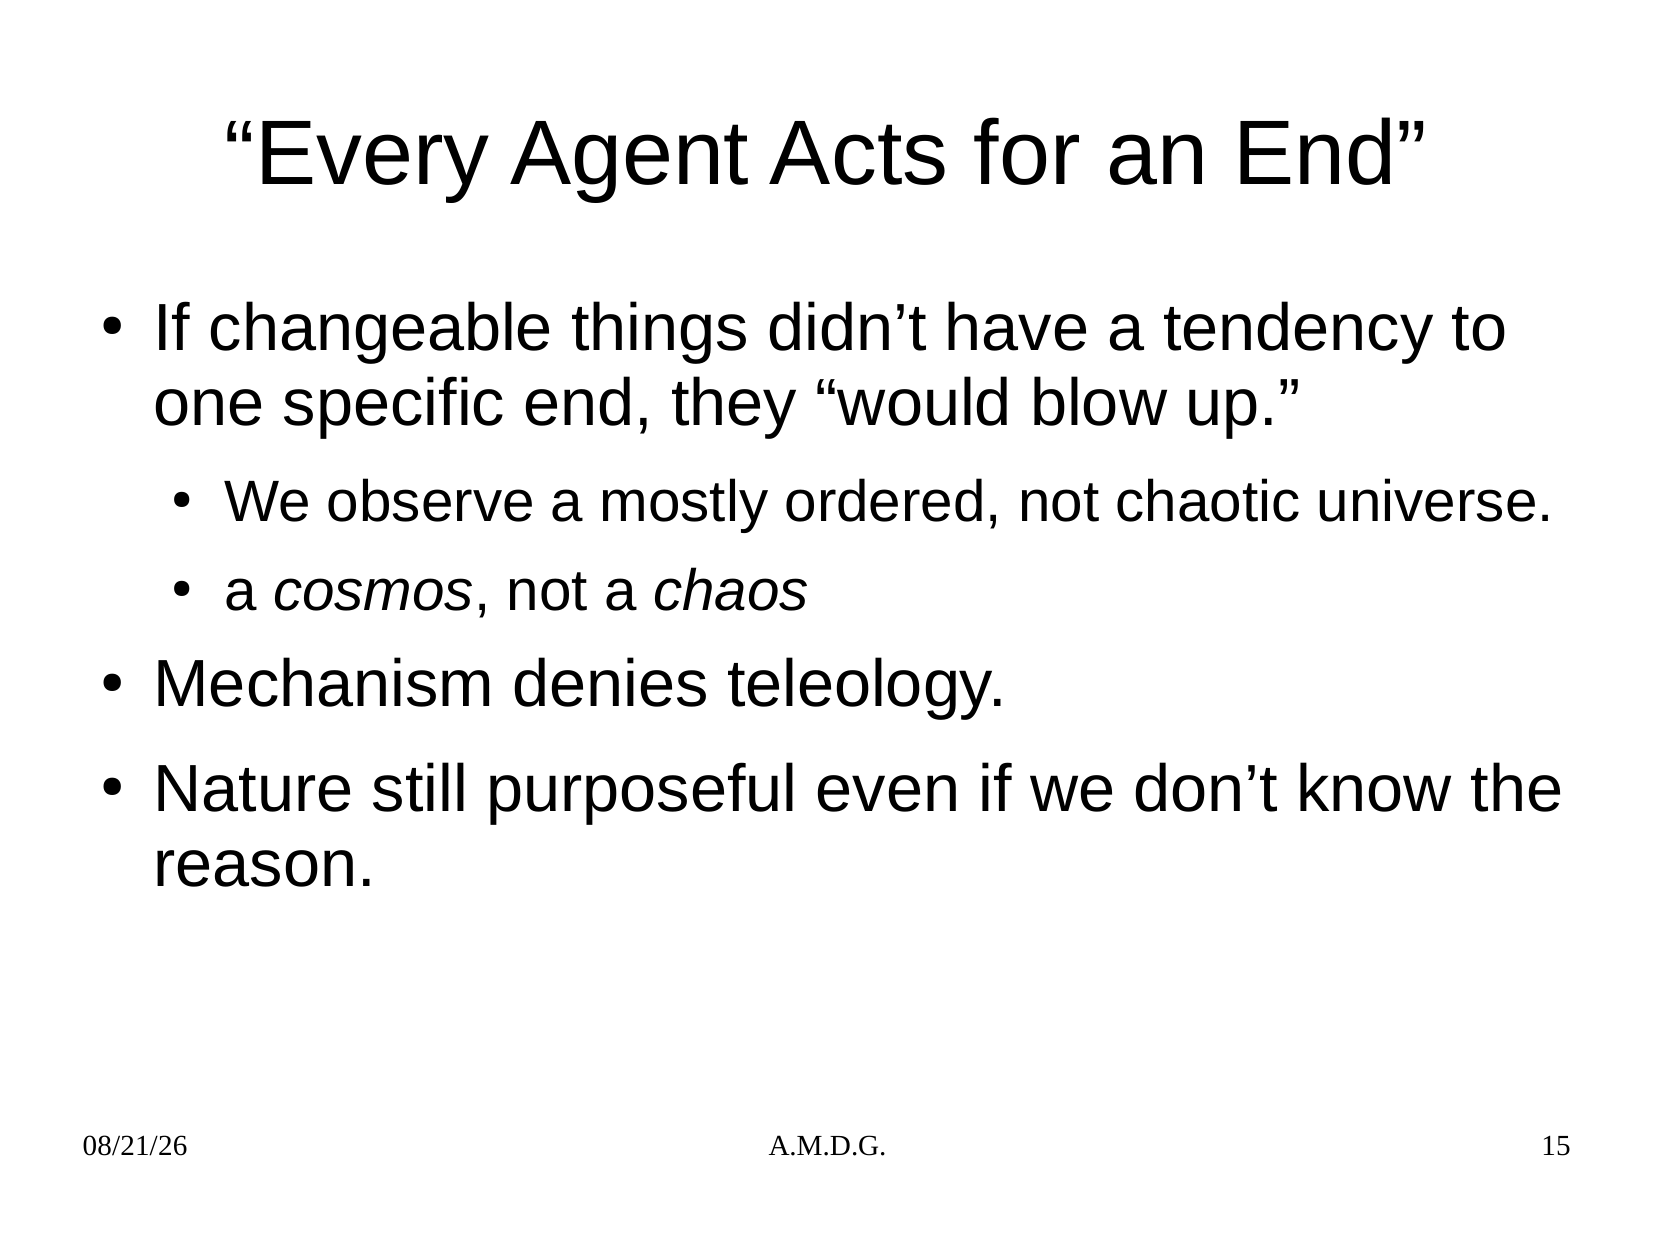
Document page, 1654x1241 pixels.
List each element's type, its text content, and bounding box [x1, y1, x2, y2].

title “Every Agent Acts for an End” [82, 49, 1571, 257]
list If changeable things didn’t have a tendency to one specific end, they “would blow up.” We observe a mostly ordered, not chaotic universe. a cosmos, not a chaos Mechanism denies teleology. Nature still purposeful even if we don’t know the reason. [82, 290, 1571, 1109]
